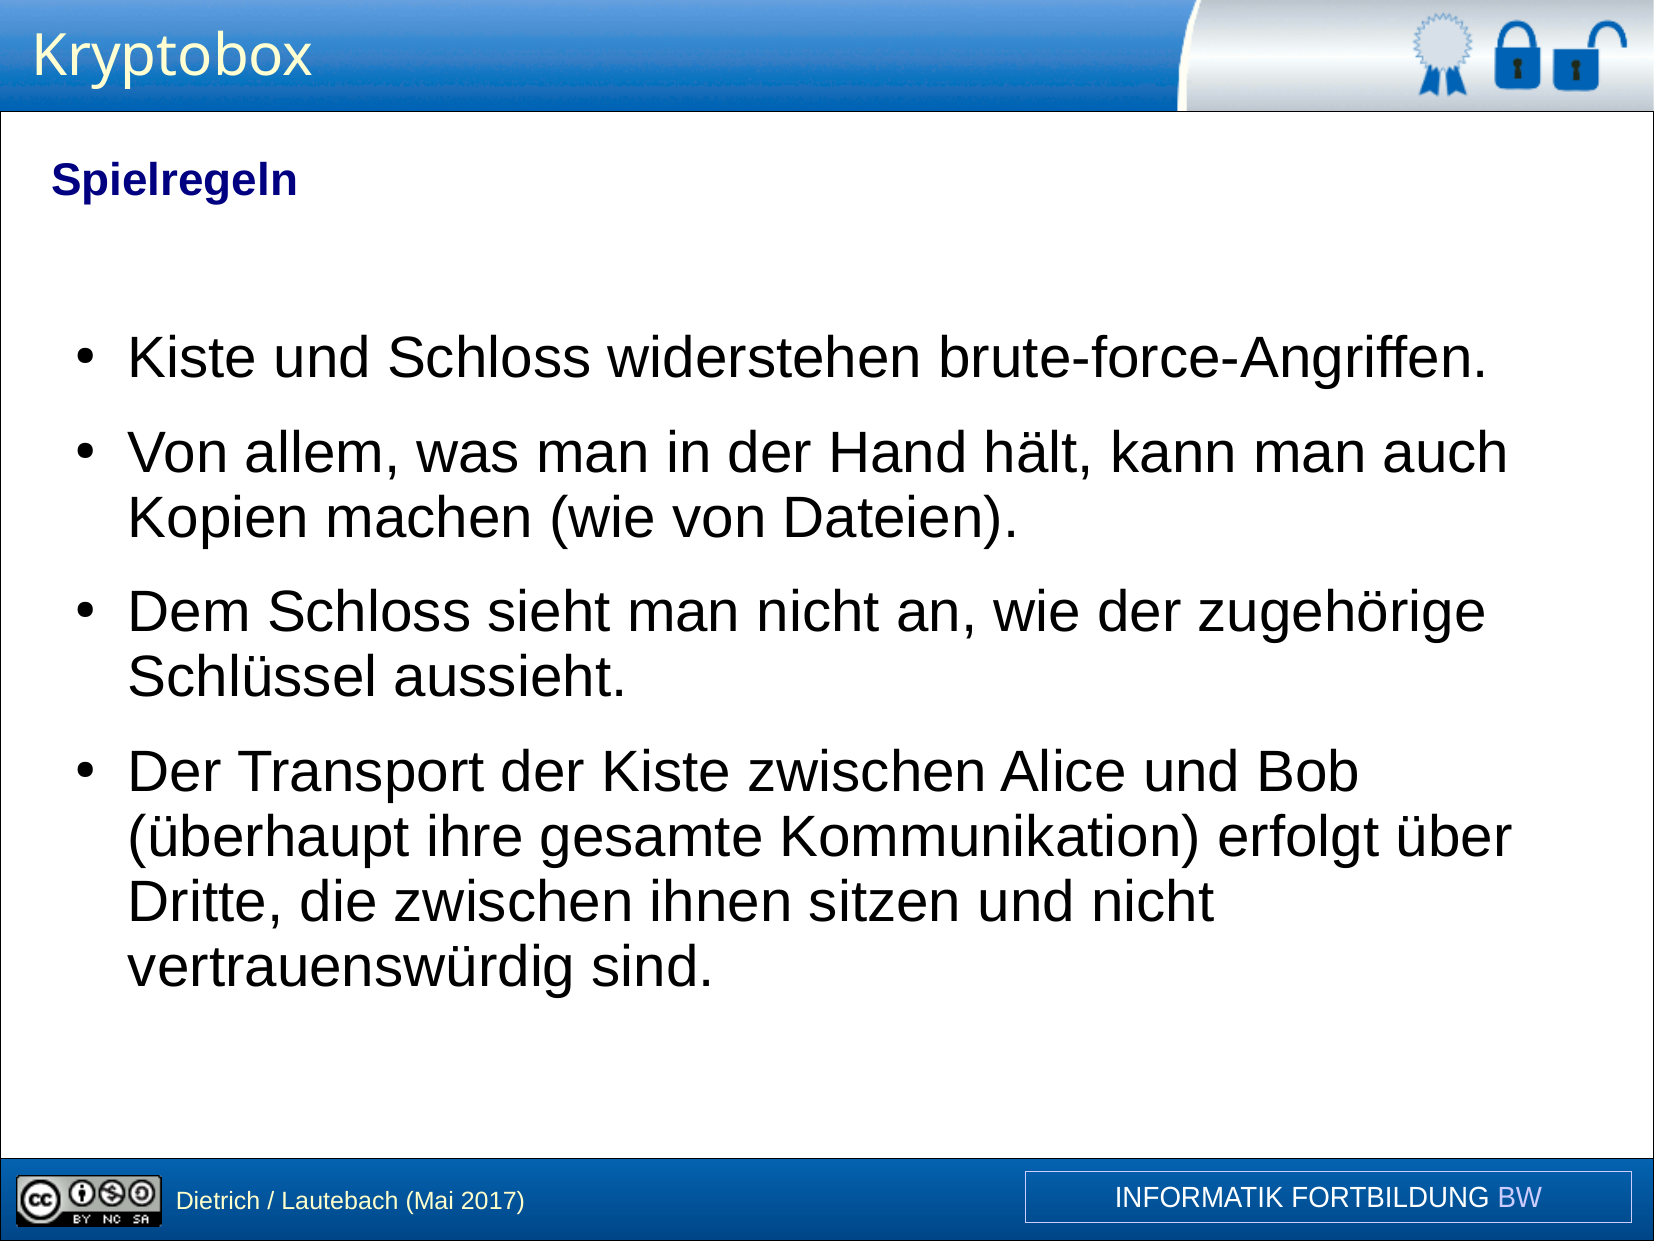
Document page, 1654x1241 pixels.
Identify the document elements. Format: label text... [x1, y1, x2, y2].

picture [16, 1175, 162, 1227]
text_box Spielregeln [36, 146, 1617, 214]
list Kiste und Schloss widerstehen brute-force-Angriffen. Von allem, was man in der Hand hält, kann man auch Kopien machen (wie von Dateien). Dem Schloss sieht man nicht an, wie der zugehörige Schlüssel aussieht. Der Transport der Kiste zwischen Alice und Bob (überhaupt ihre gesamte Kommunikation) erfolgt über Dritte, die zwischen ihnen sitzen und nicht vertrauenswürdig sind. [57, 325, 1605, 1045]
title Kryptobox [31, 14, 1151, 92]
picture [0, 0, 1654, 111]
